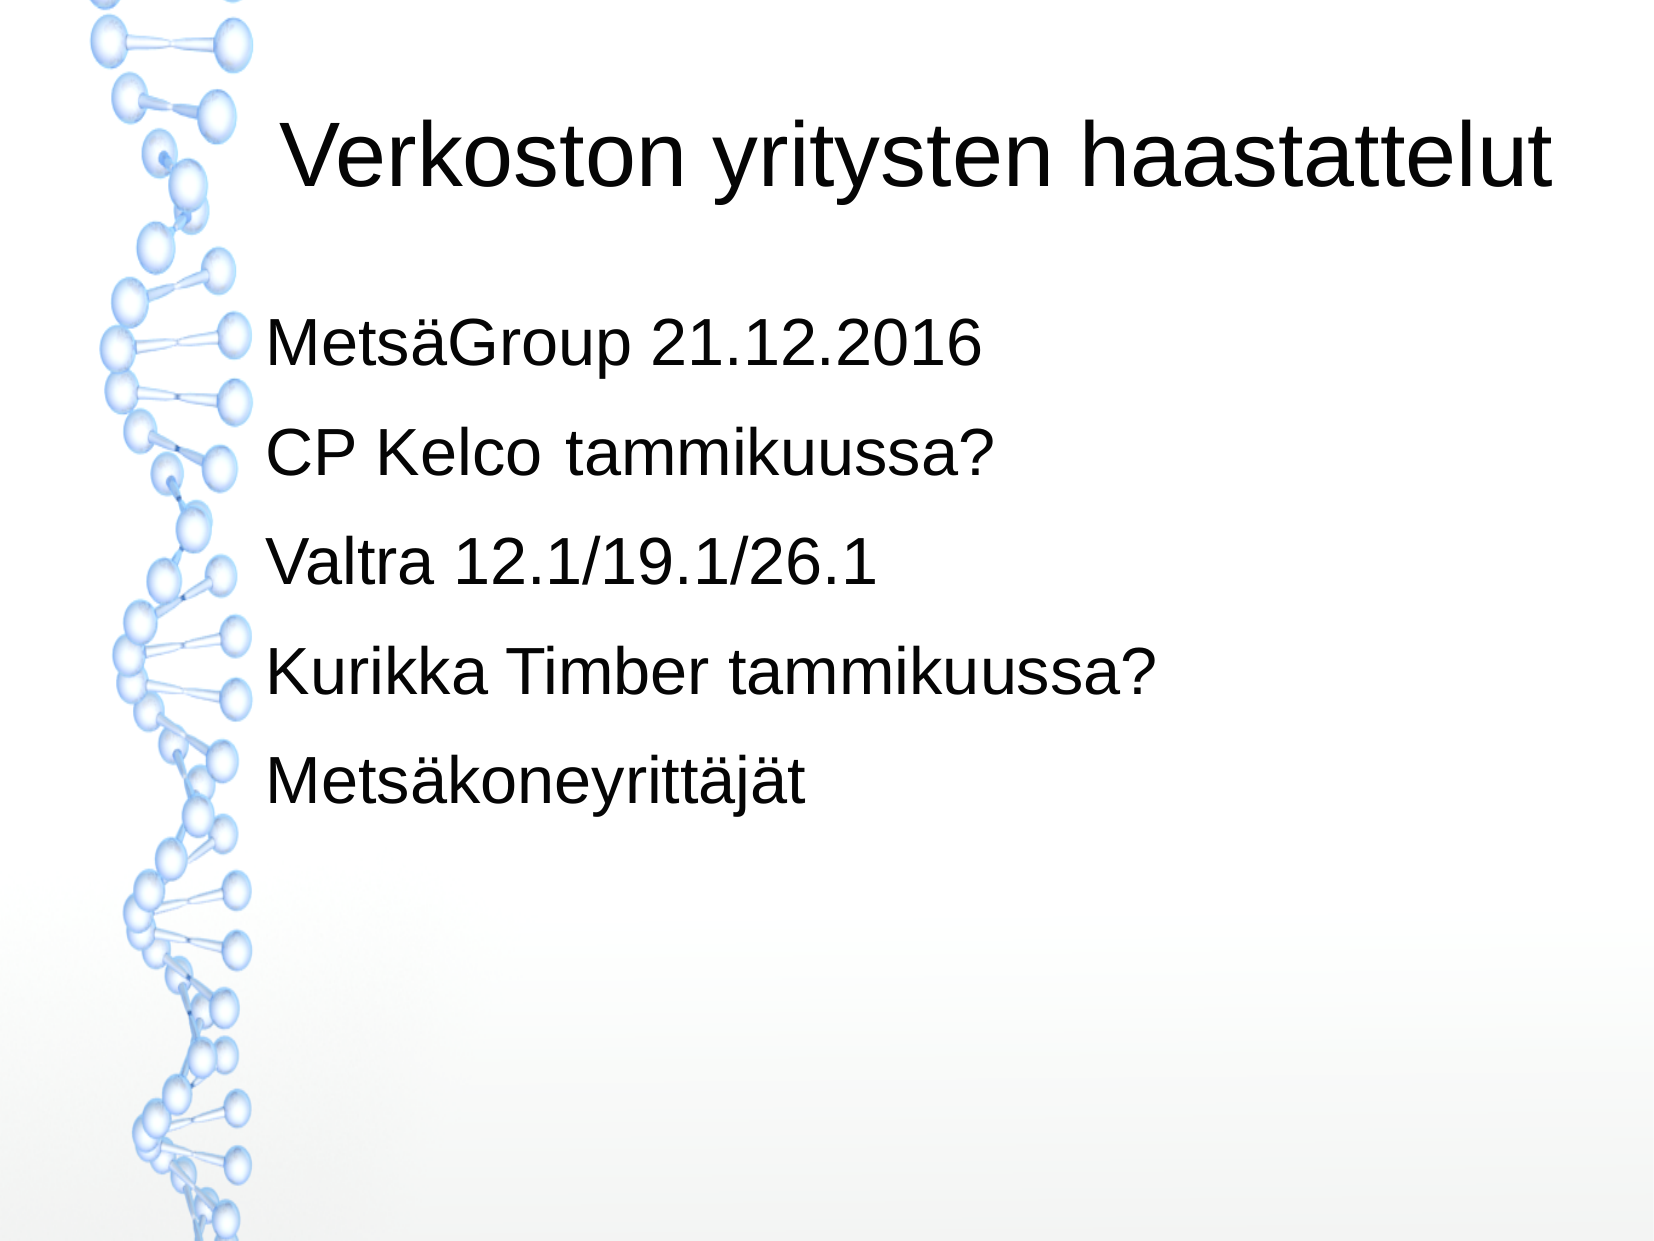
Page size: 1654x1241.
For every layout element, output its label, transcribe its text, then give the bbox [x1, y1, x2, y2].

list MetsäGroup 21.12.2016 CP Kelco tammikuussa? Valtra 12.1/19.1/26.1 Kurikka Timber tammikuussa? Metsäkoneyrittäjät [265, 299, 1595, 1019]
title Verkoston yritysten haastattelut [265, 47, 1595, 252]
